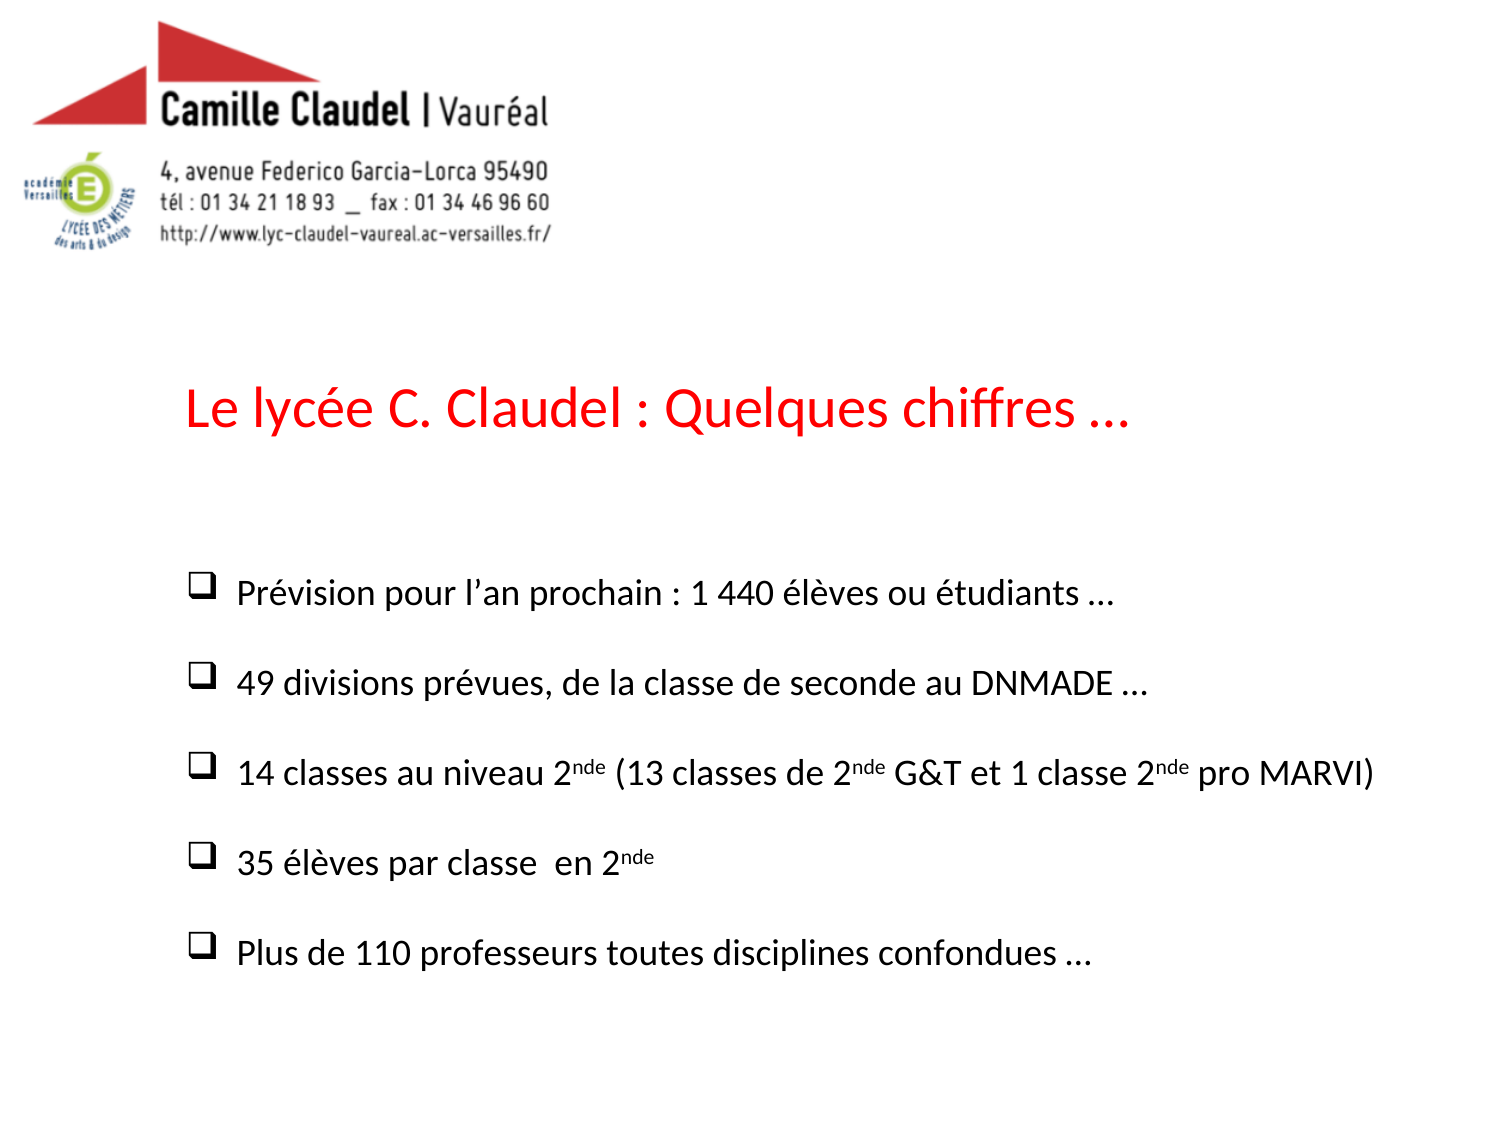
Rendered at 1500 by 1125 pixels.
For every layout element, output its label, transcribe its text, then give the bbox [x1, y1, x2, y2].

picture [0, 0, 580, 274]
text_box Prévision pour l’an prochain : 1 440 élèves ou étudiants … 49 divisions prévues, de la classe de seconde au DNMADE … 14 classes au niveau 2nde (13 classes de 2nde G&T et 1 classe 2nde pro MARVI) 35 élèves par classe en 2nde Plus de 110 professeurs toutes disciplines confondues … [171, 515, 1424, 981]
text_box Le lycée C. Claudel : Quelques chiffres … [171, 361, 1341, 448]
